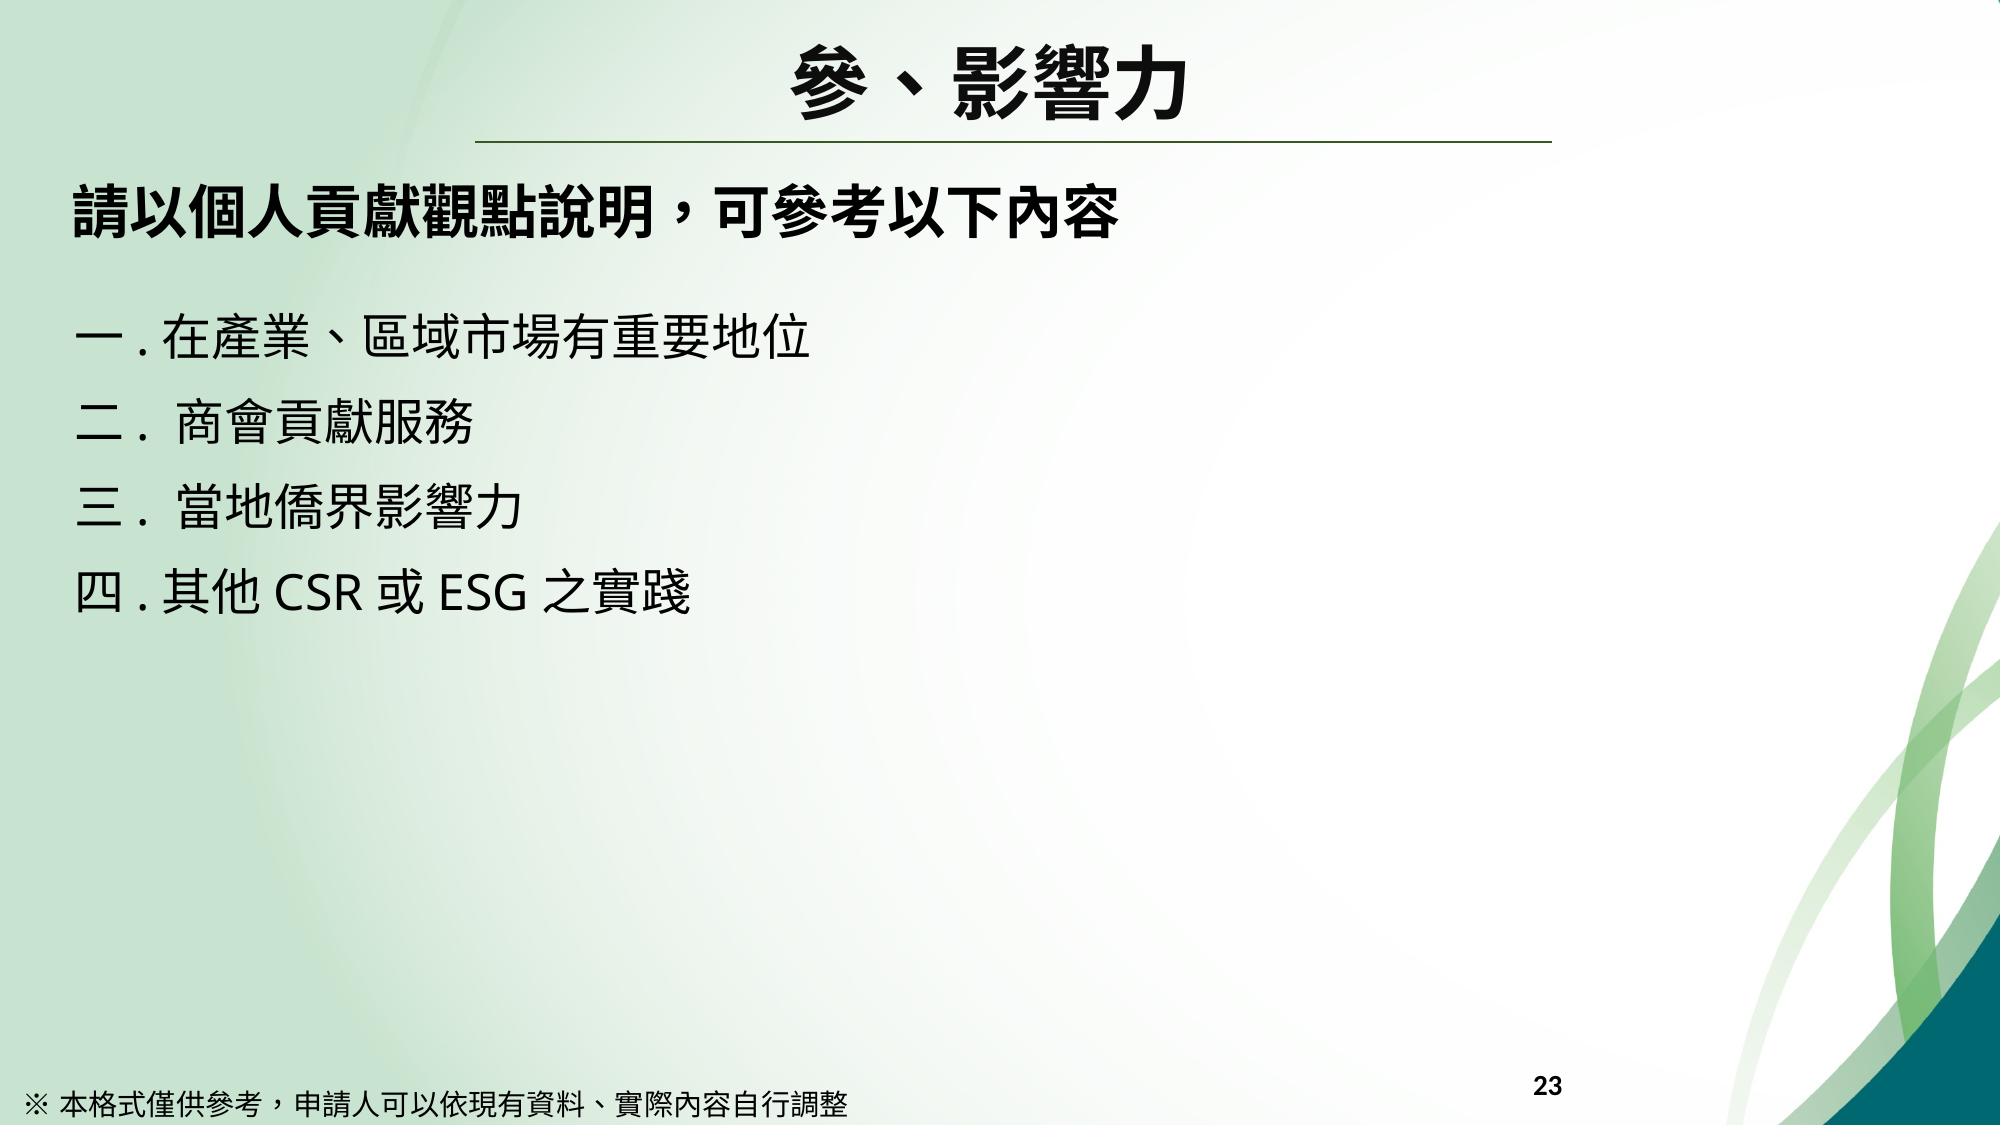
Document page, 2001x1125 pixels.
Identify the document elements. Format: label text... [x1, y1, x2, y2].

text_box 一.在產業、區域市場有重要地位 二. 商會貢獻服務 三. 當地僑界影響力 四.其他CSR或ESG之實踐 [59, 297, 1941, 632]
text_box 22 [1518, 1053, 1969, 1114]
text_box ※本格式僅供參考，申請人可以依現有資料、實際內容自行調整 [7, 1067, 859, 1125]
title 參、影響力 [0, 36, 2000, 139]
text_box 請以個人貢獻觀點說明，可參考以下內容 [56, 168, 1623, 254]
